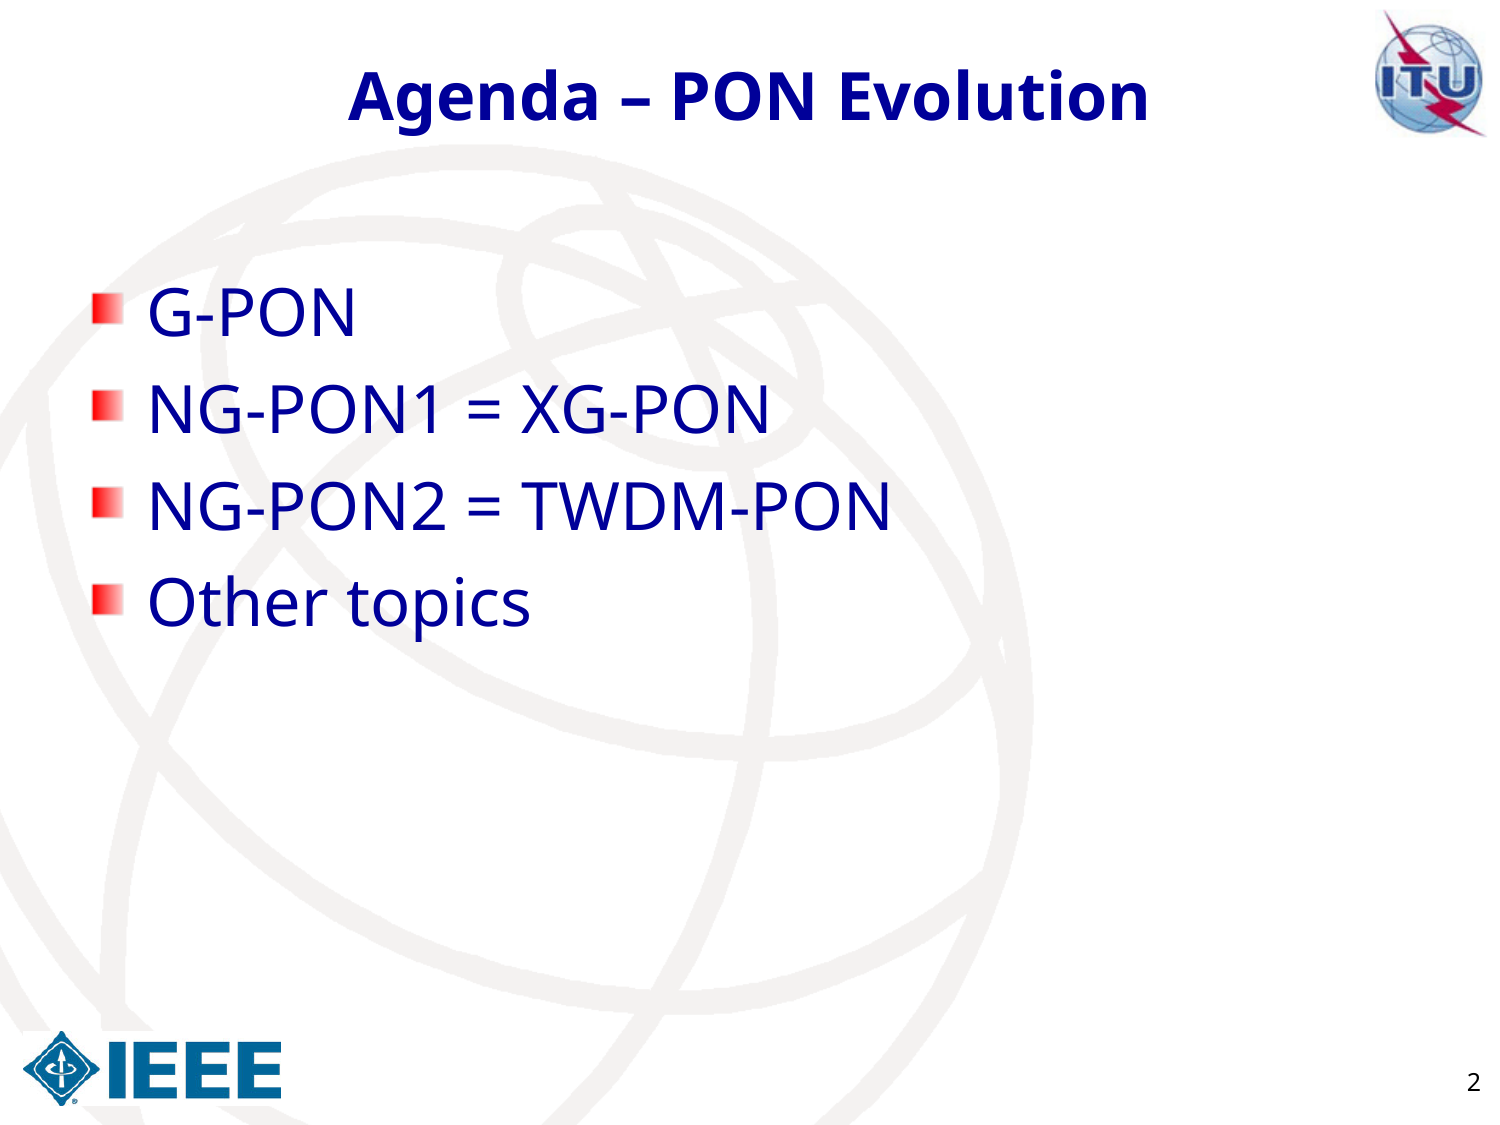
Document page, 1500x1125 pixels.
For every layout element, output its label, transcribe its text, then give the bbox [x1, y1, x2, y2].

title Agenda – PON Evolution [0, 0, 1500, 188]
picture [0, 188, 1058, 1125]
text_box <numéro> [1271, 1058, 1496, 1125]
list G-PON NG-PON1 = XG-PON NG-PON2 = TWDM-PON Other topics [75, 262, 1426, 1006]
